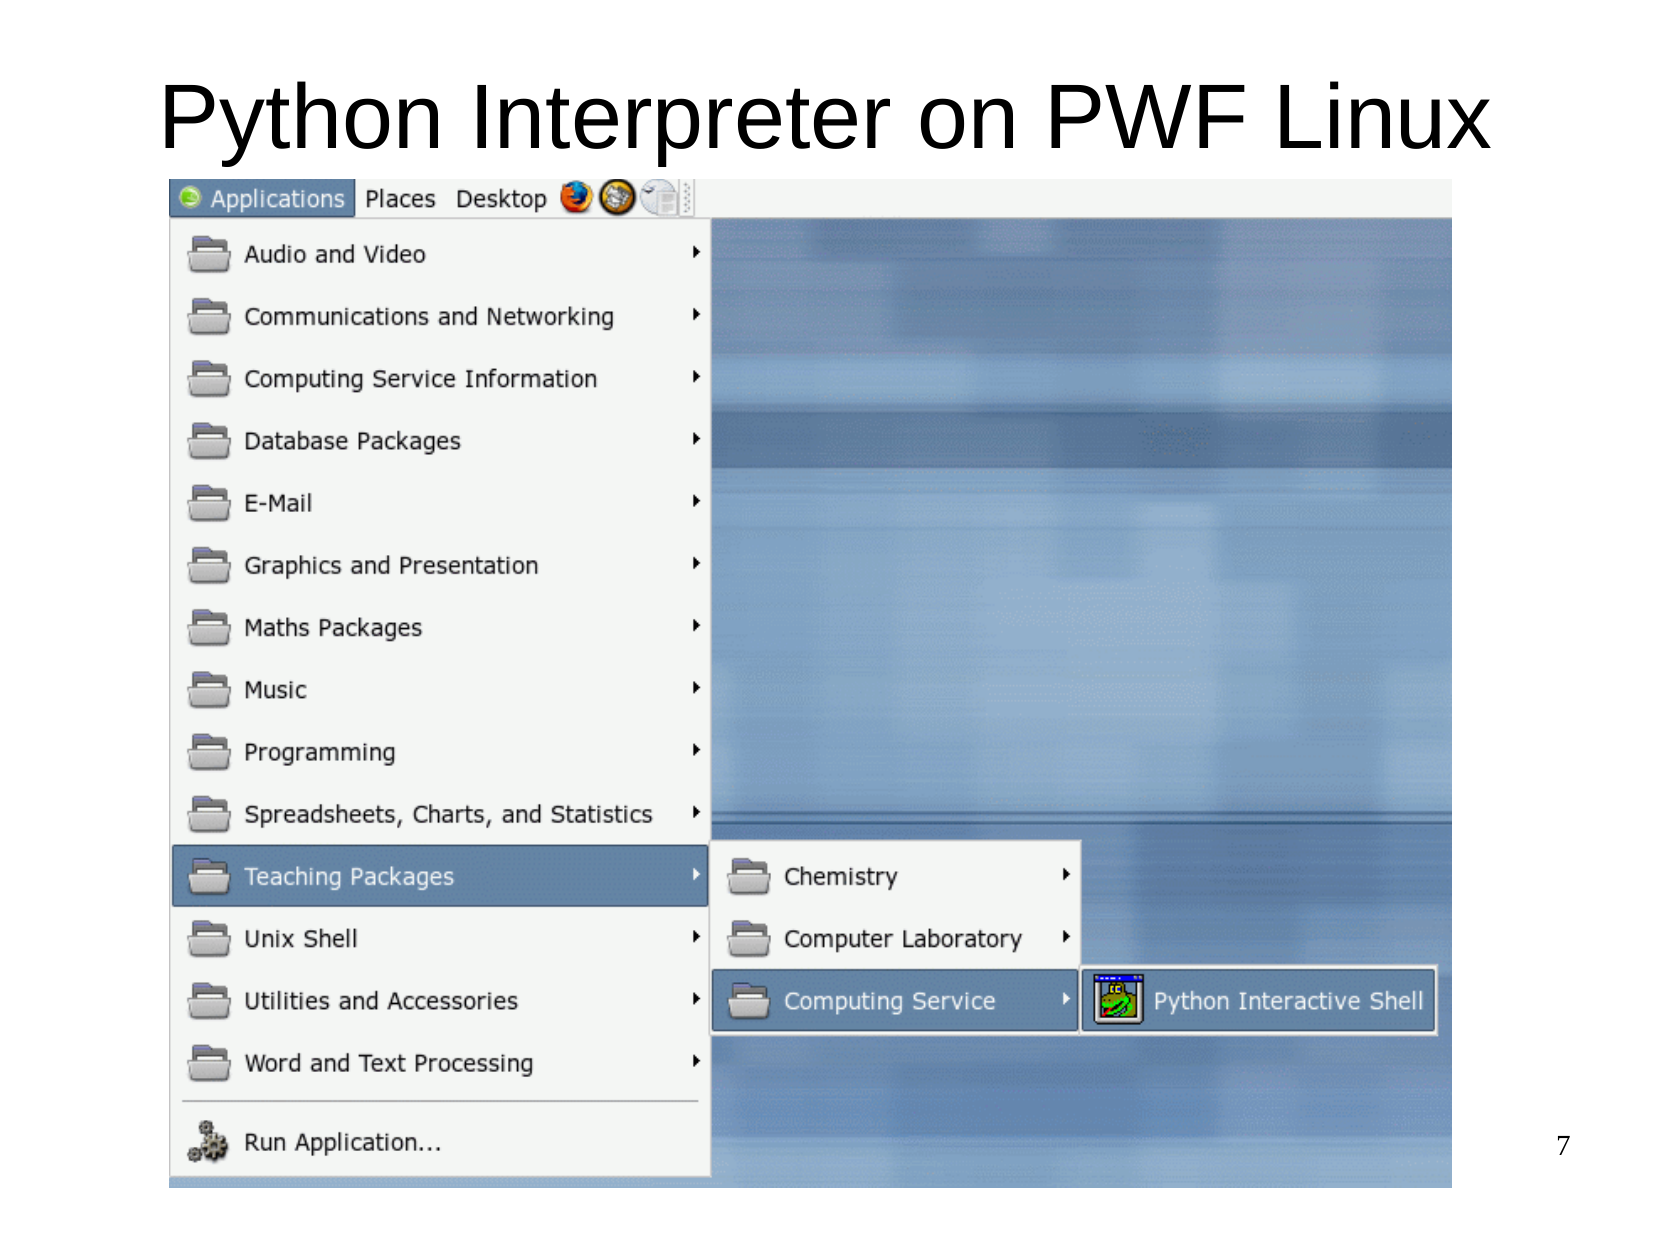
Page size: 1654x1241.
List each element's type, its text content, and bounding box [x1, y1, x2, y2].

title Python Interpreter on PWF Linux [0, 48, 1654, 187]
picture [169, 179, 1452, 1188]
